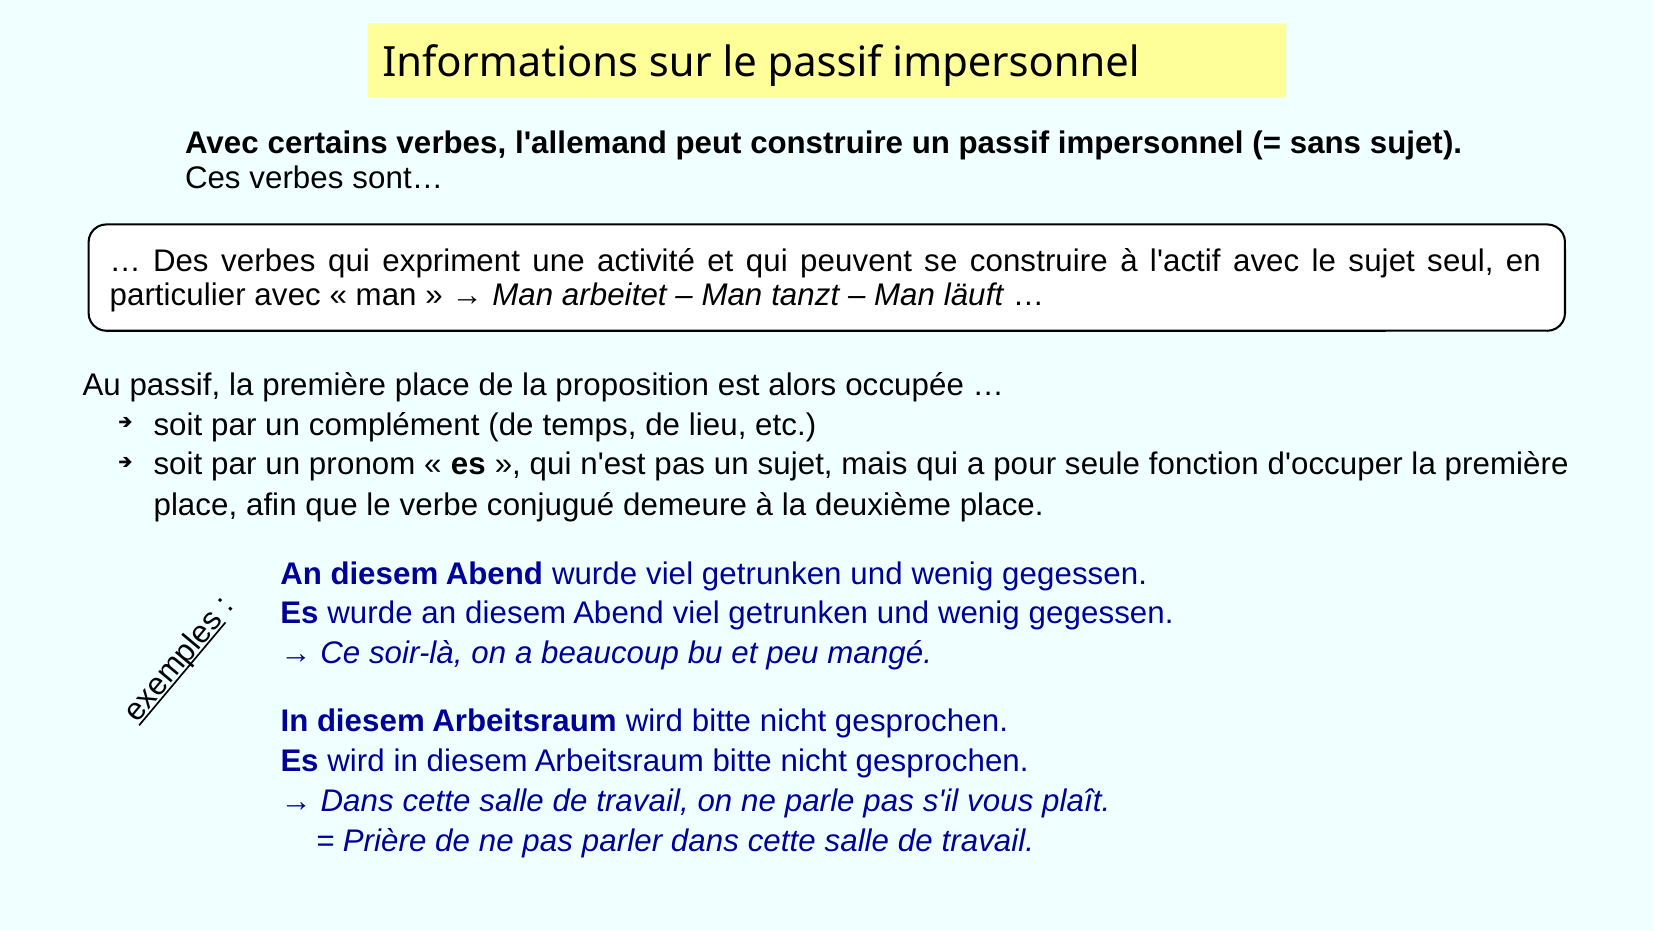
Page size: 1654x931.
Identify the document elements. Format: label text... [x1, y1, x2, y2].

text_box Au passif, la première place de la proposition est alors occupée … soit par un complément (de temps, de lieu, etc.) soit par un pronom « es », qui n'est pas un sujet, mais qui a pour seule fonction d'occuper la première place, afin que le verbe conjugué demeure à la deuxième place. [67, 354, 1586, 529]
text_box … Des verbes qui expriment une activité et qui peuvent se construire à l'actif avec le sujet seul, en particulier avec « man » → Man arbeitet – Man tanzt – Man läuft … [88, 224, 1566, 331]
text_box In diesem Arbeitsraum wird bitte nicht gesprochen. Es wird in diesem Arbeitsraum bitte nicht gesprochen. → Dans cette salle de travail, on ne parle pas s'il vous plaît. = Prière de ne pas parler dans cette salle de travail. [265, 690, 1127, 866]
text_box Avec certains verbes, l'allemand peut construire un passif impersonnel (= sans sujet). Ces verbes sont… [170, 118, 1484, 203]
text_box exemples : [100, 572, 256, 744]
text_box An diesem Abend wurde viel getrunken und wenig gegessen. Es wurde an diesem Abend viel getrunken und wenig gegessen. → Ce soir-là, on a beaucoup bu et peu mangé. [265, 543, 1191, 678]
text_box Informations sur le passif impersonnel [367, 23, 1287, 98]
